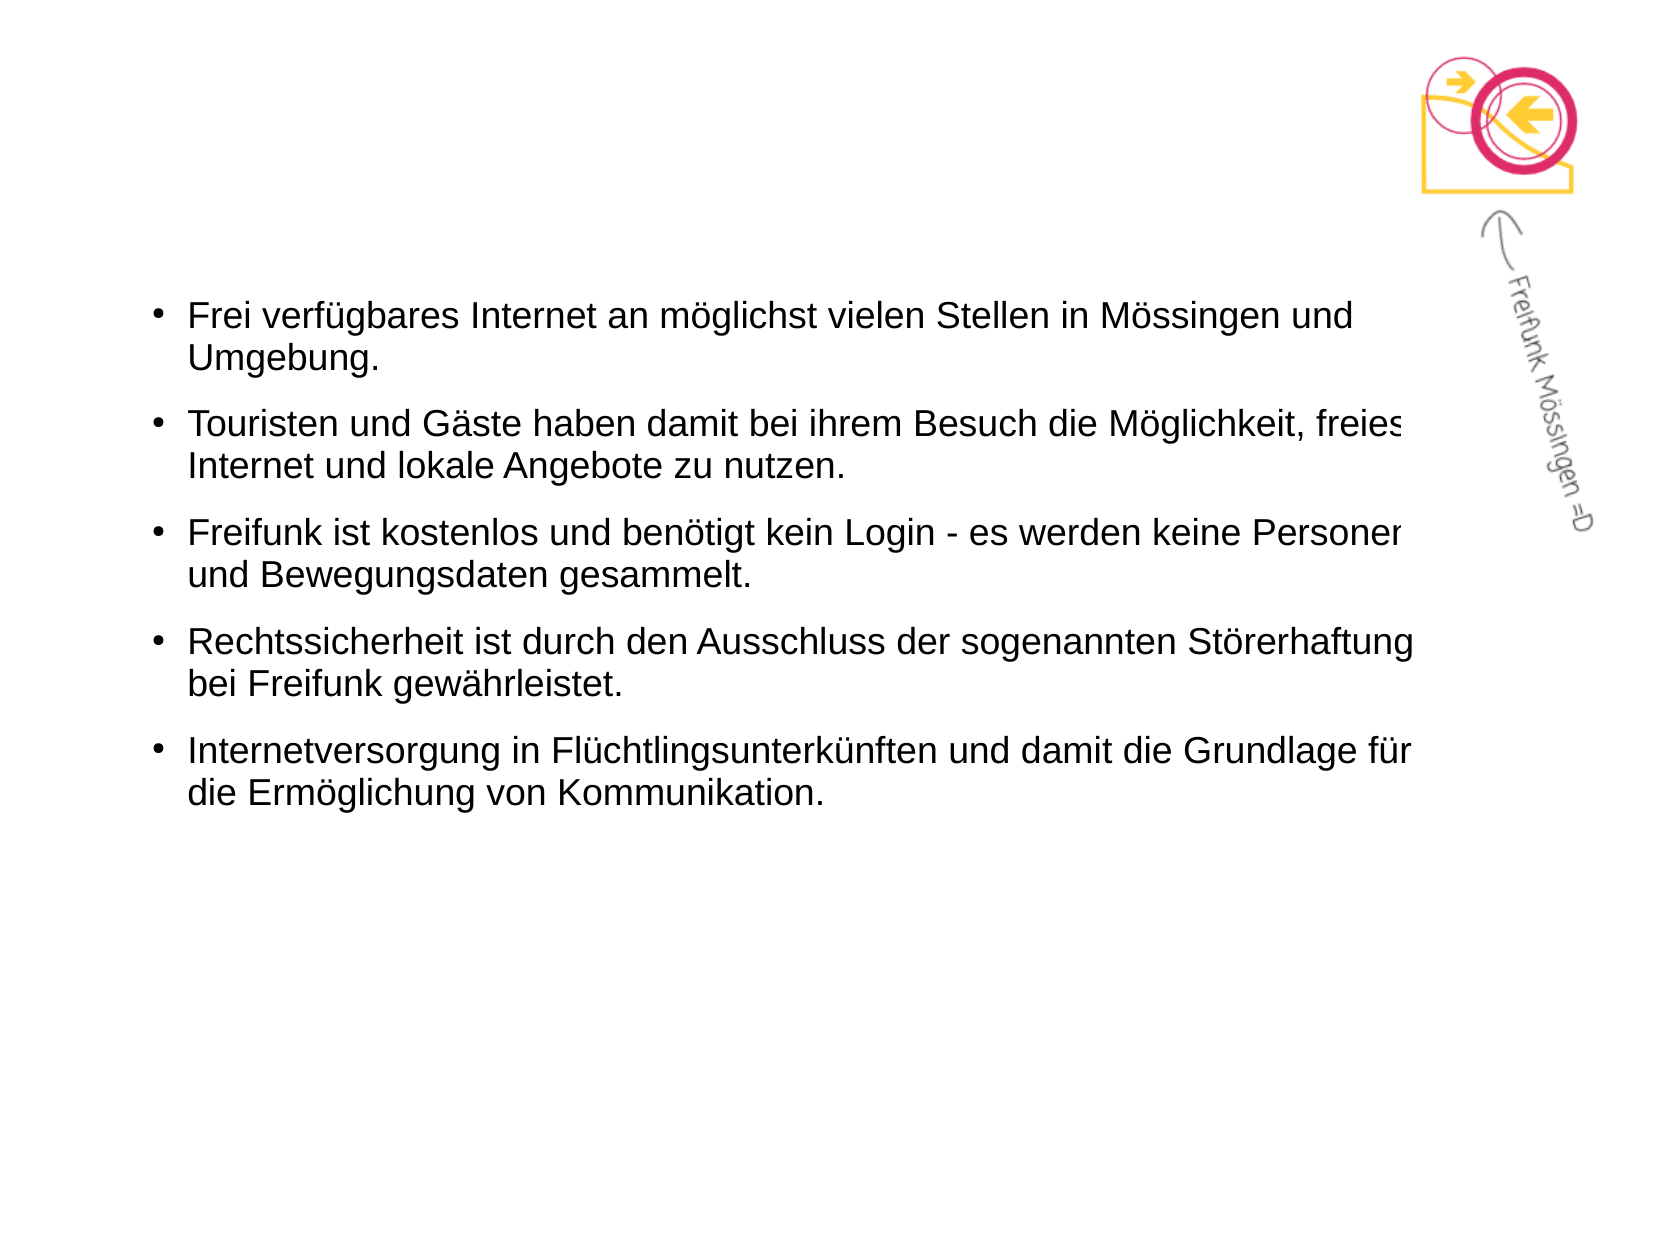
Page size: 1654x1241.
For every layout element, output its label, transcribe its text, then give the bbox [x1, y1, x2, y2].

picture [1401, 29, 1627, 562]
text_box Frei verfügbares Internet an möglichst vielen Stellen in Mössingen und Umgebung. Touristen und Gäste haben damit bei ihrem Besuch die Möglichkeit, freies Internet und lokale Angebote zu nutzen. Freifunk ist kostenlos und benötigt kein Login - es werden keine Personen- und Bewegungsdaten gesammelt. Rechtssicherheit ist durch den Ausschluss der sogenannten Störerhaftung bei Freifunk gewährleistet. Internetversorgung in Flüchtlingsunterkünften und damit die Grundlage für die Ermöglichung von Kommunikation. [137, 286, 1477, 827]
